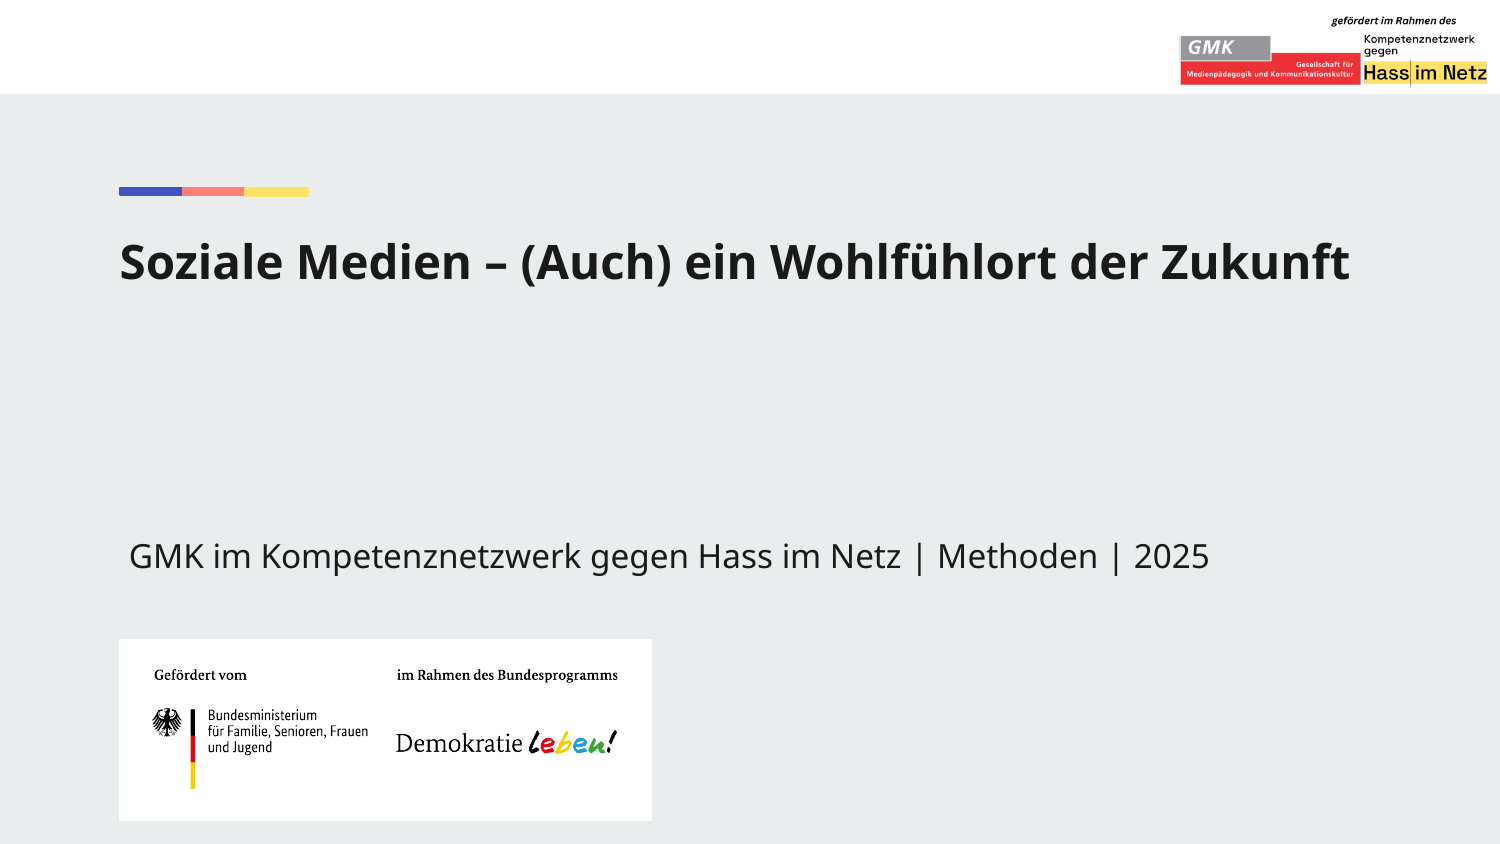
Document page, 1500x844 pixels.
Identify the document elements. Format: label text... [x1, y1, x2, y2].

title Soziale Medien – (Auch) ein Wohlfühlort der Zukunft [119, 216, 1381, 340]
subtitle GMK im Kompetenznetzwerk gegen Hass im Netz | Methoden | 2025 [91, 520, 1381, 610]
